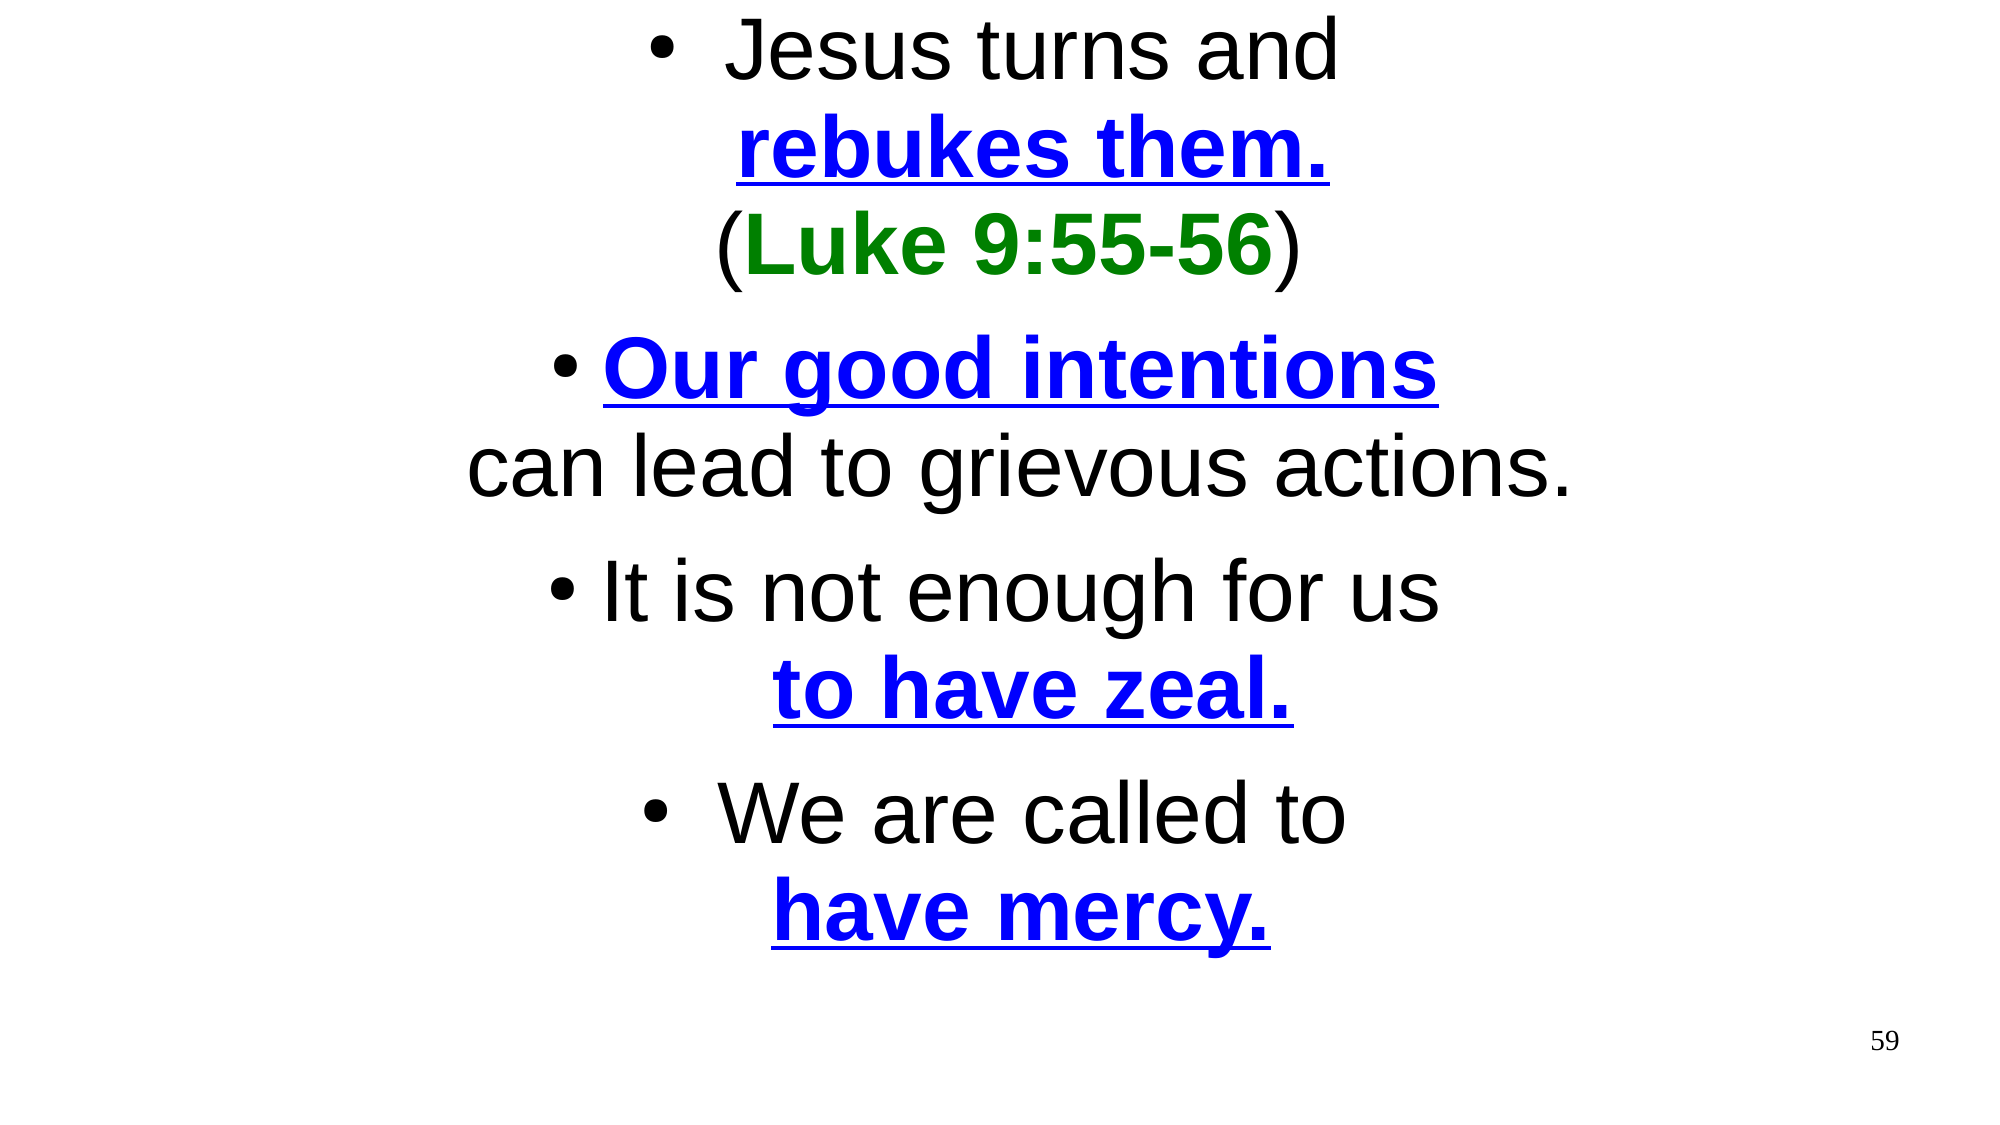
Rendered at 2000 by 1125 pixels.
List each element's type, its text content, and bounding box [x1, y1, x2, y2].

list Jesus turns and rebukes them. (Luke 9:55-56) Our good intentions can lead to grievous actions. It is not enough for us to have zeal. We are called to have mercy. [0, 0, 1996, 1123]
